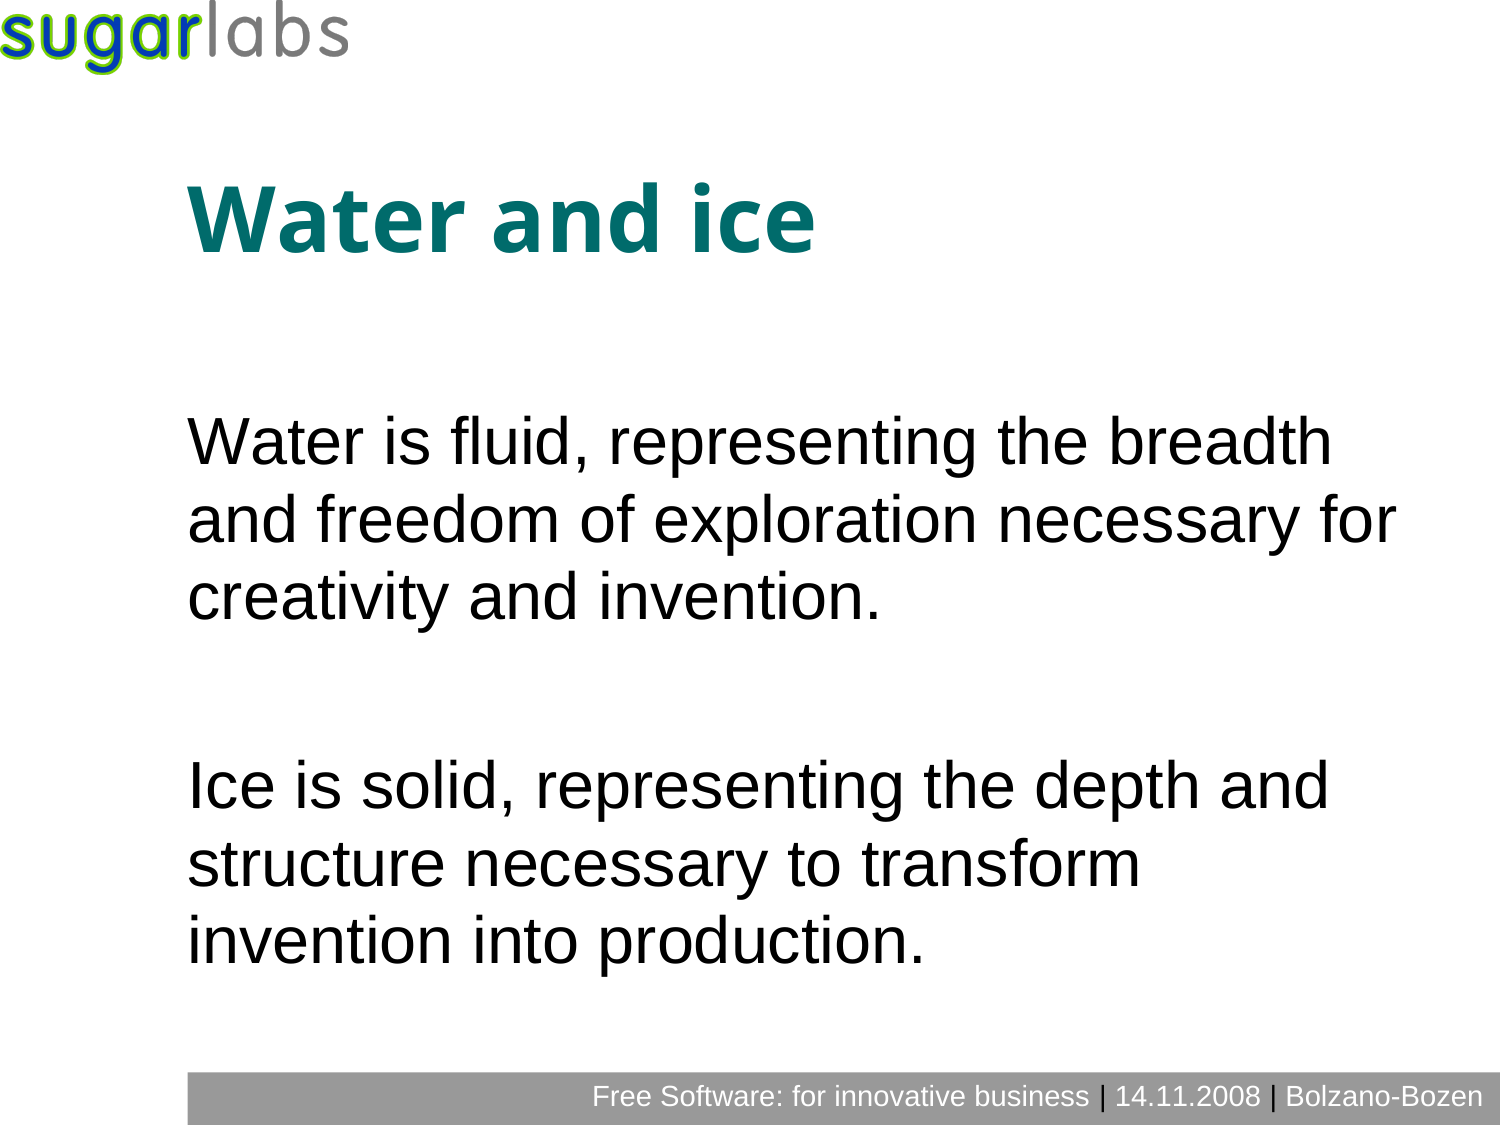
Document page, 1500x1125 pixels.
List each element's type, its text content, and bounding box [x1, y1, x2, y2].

subtitle Water is fluid, representing the breadth and freedom of exploration necessary for creativity and invention. Ice is solid, representing the depth and structure necessary to transform invention into production. [187, 344, 1425, 1035]
title Water and ice [187, 75, 1500, 338]
picture [0, 0, 348, 75]
